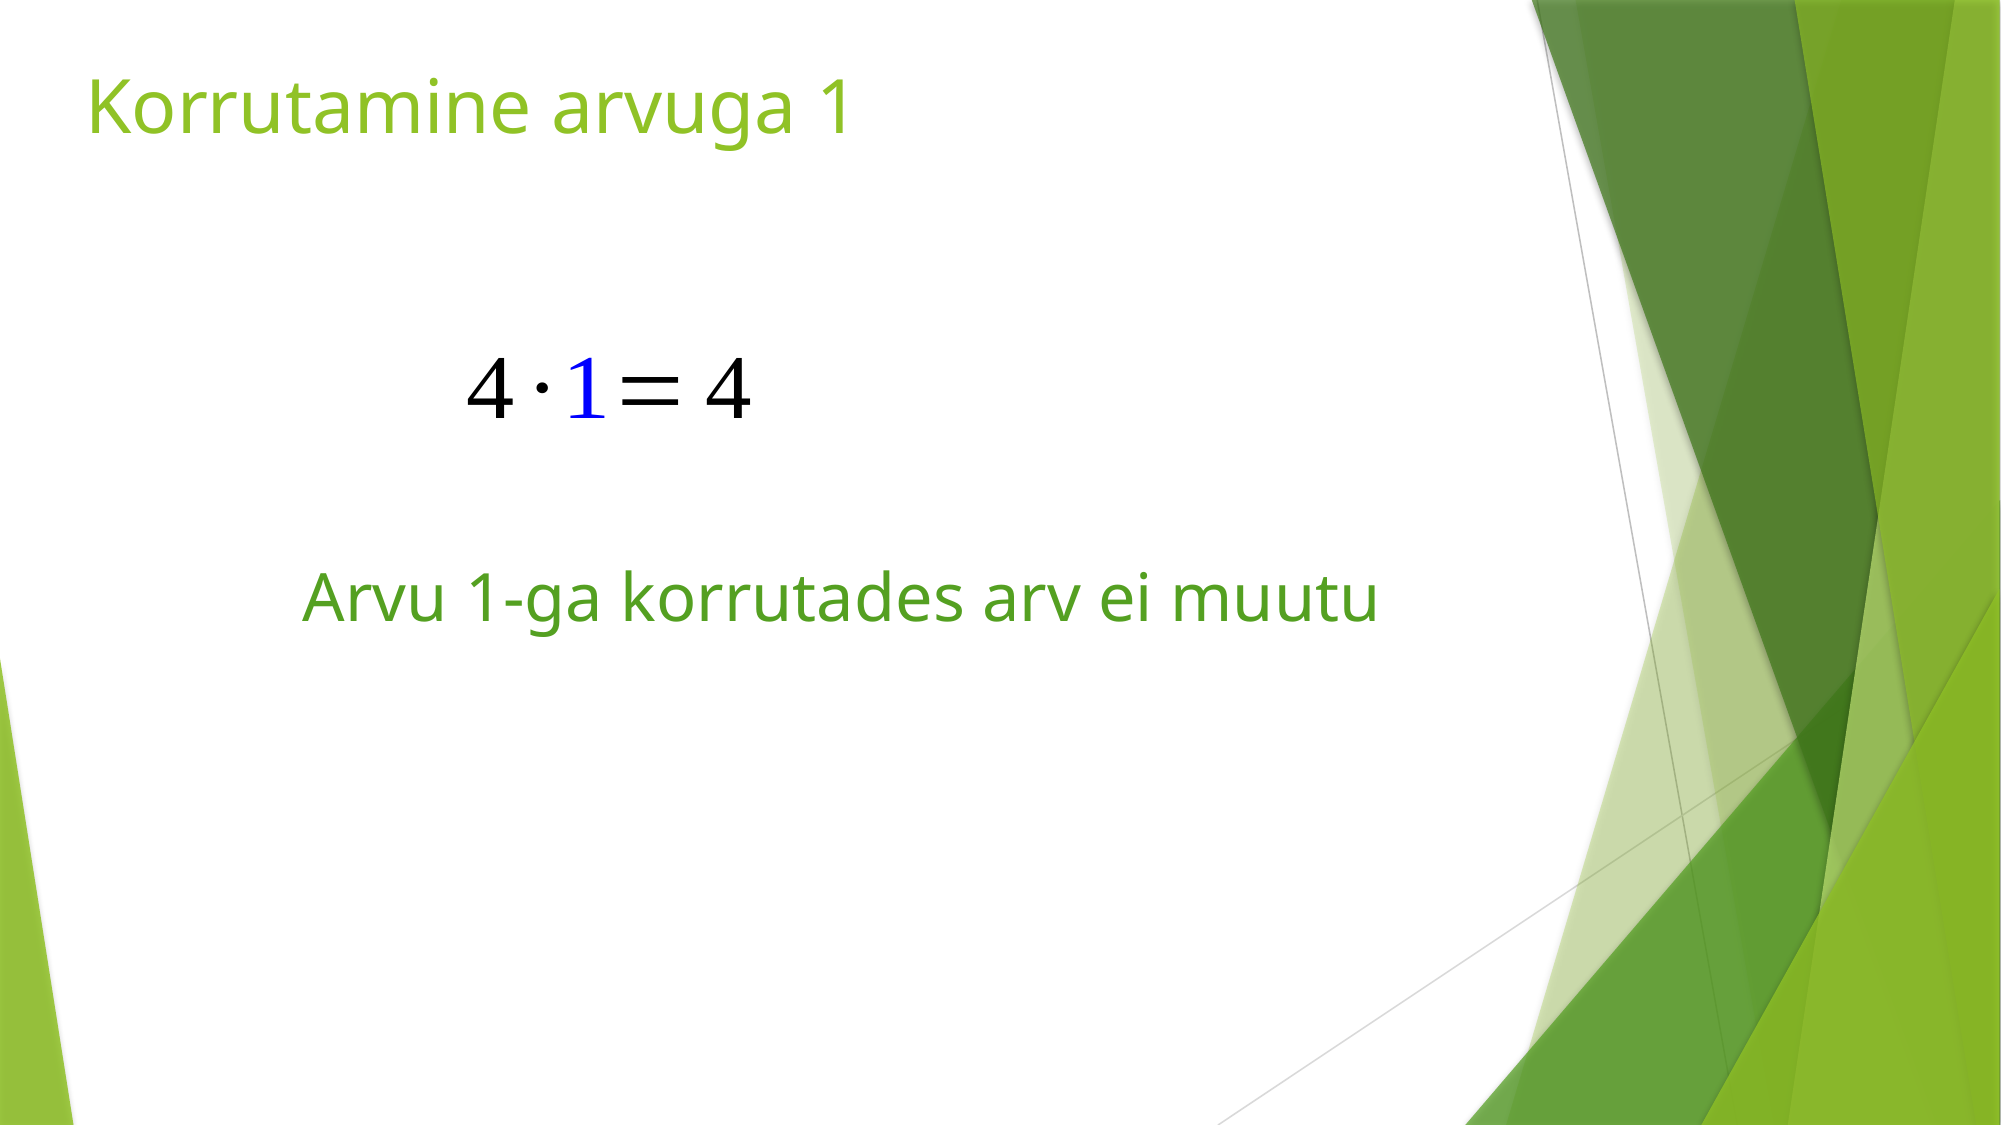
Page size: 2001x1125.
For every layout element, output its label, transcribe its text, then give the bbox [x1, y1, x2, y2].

chart [454, 337, 766, 439]
text_box Arvu 1-ga korrutades arv ei muutu [287, 547, 1397, 642]
title Korrutamine arvuga 1 [70, 50, 1481, 268]
